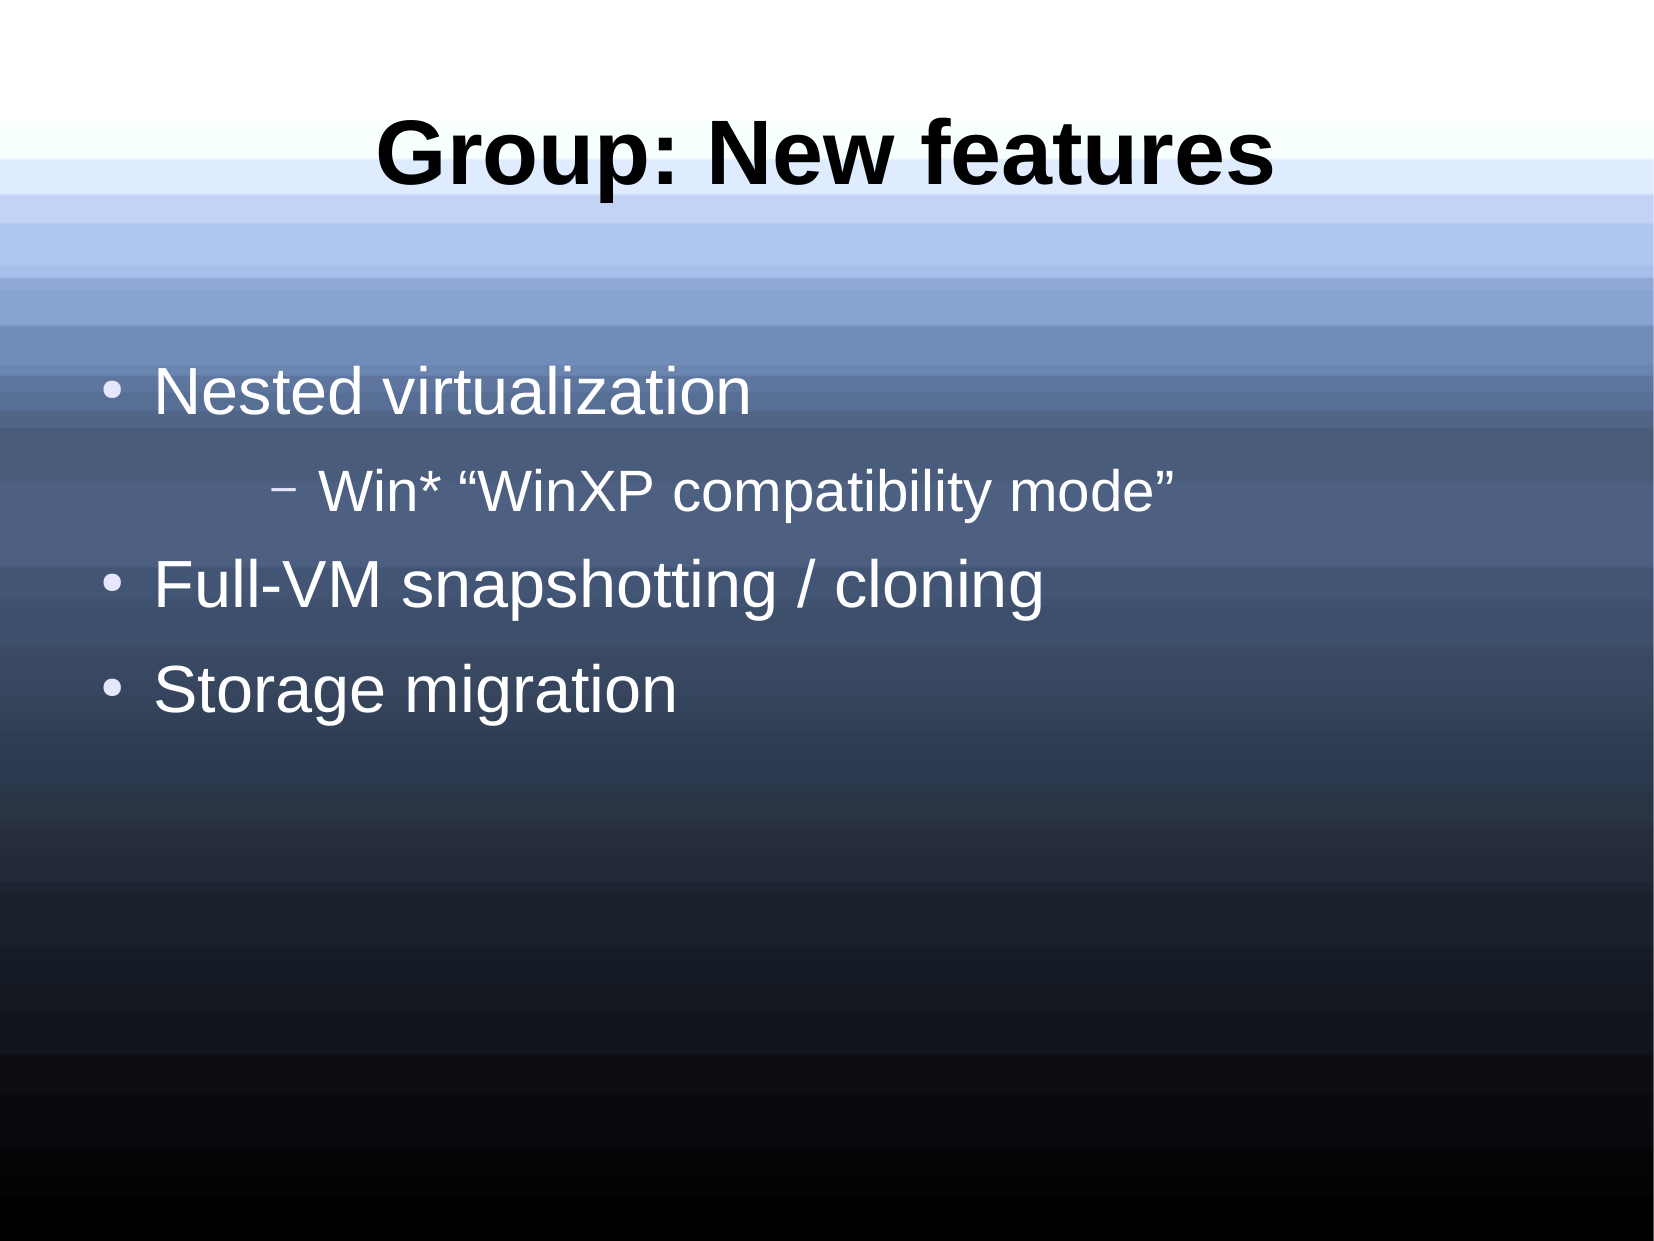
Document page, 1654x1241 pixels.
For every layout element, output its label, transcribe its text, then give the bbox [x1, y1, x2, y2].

list Nested virtualization Win* “WinXP compatibility mode” Full-VM snapshotting / cloning Storage migration [82, 354, 1571, 1074]
title Group: New features [82, 49, 1571, 257]
picture [0, 0, 1654, 1241]
